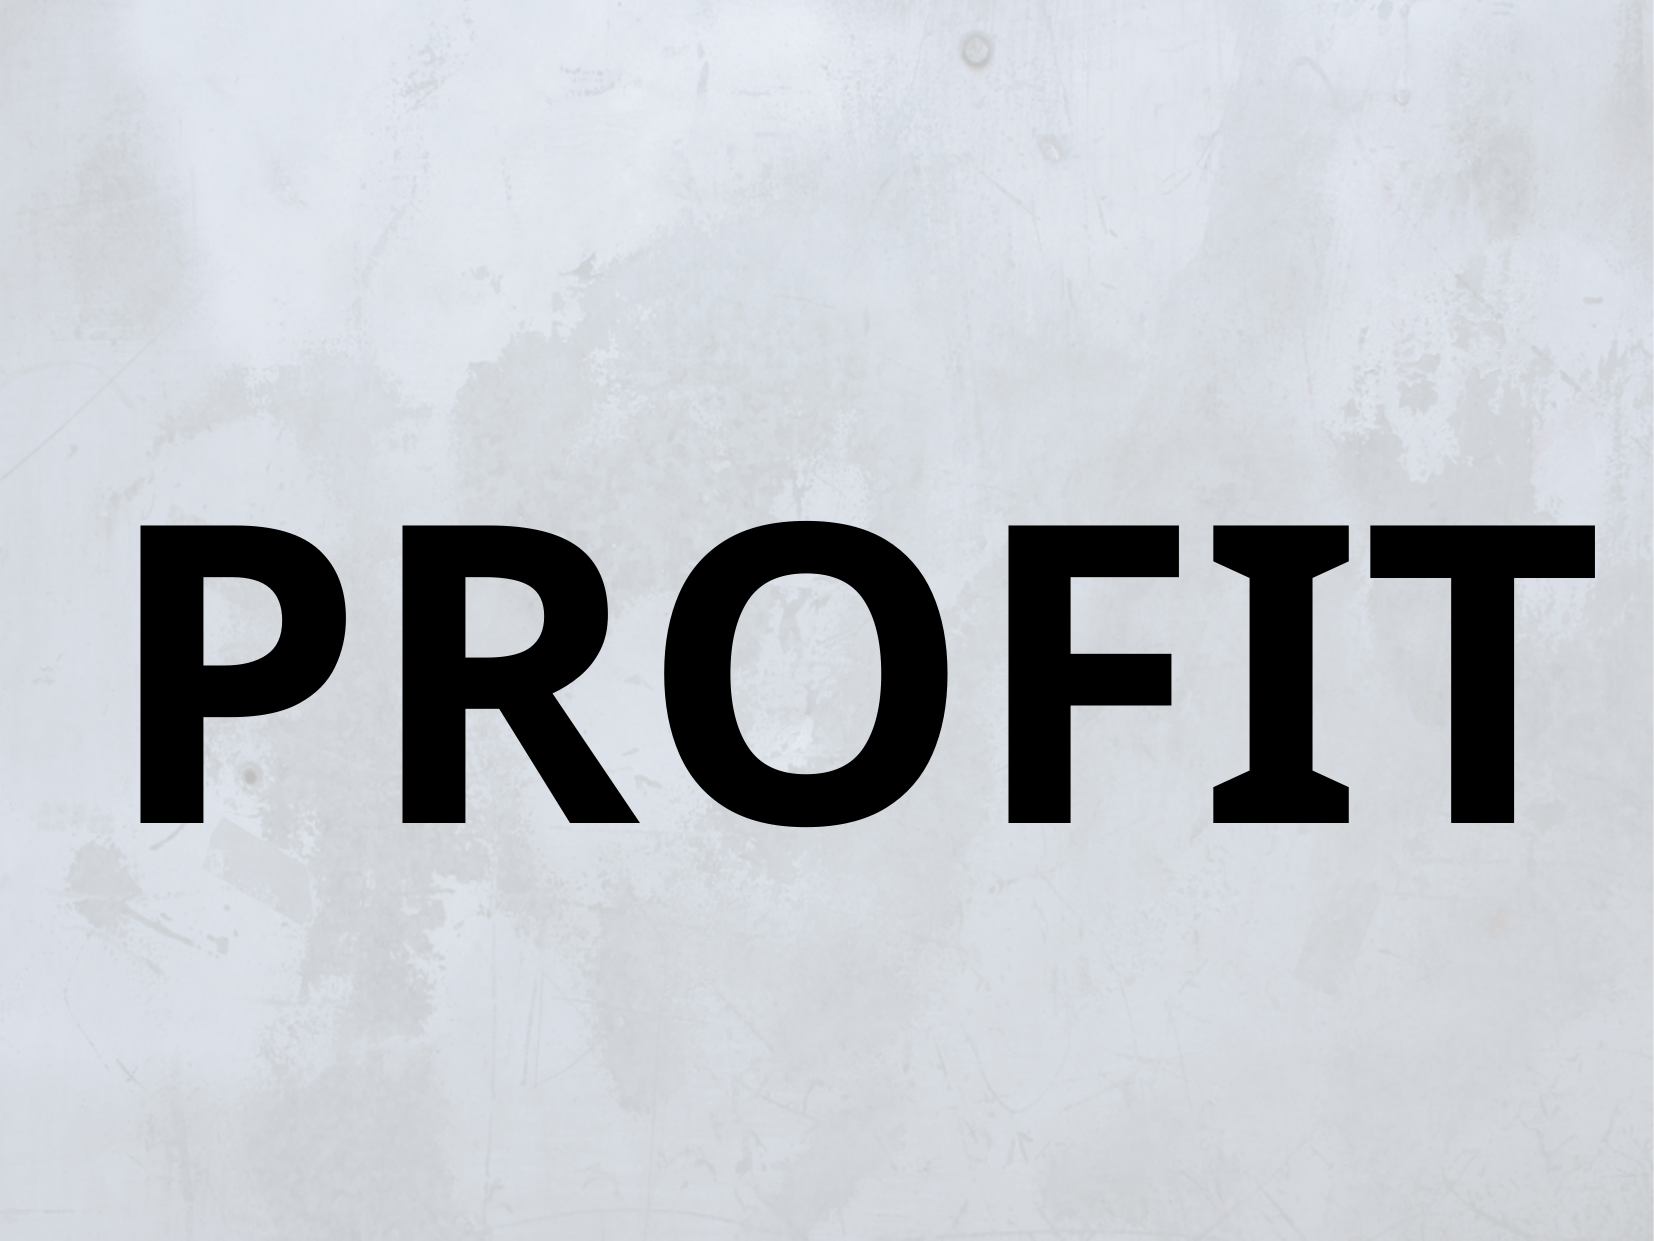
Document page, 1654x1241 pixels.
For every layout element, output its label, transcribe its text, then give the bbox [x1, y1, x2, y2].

text_box PROFIT [88, 370, 1565, 871]
picture [0, 0, 1654, 1241]
